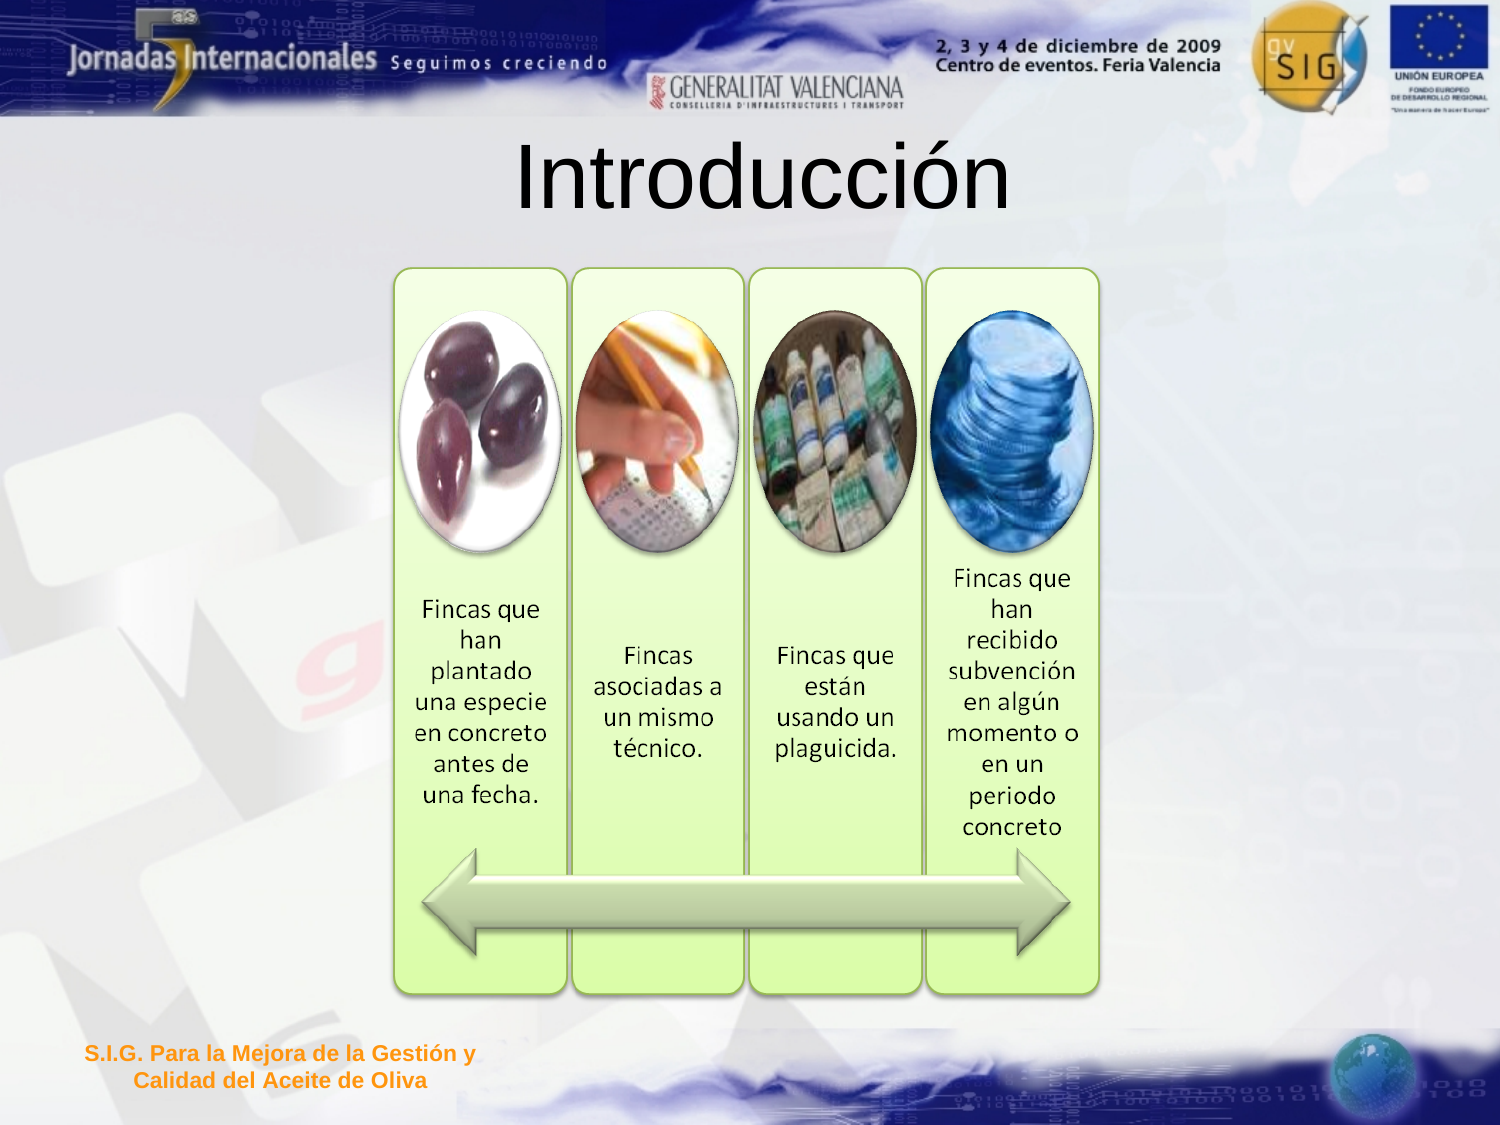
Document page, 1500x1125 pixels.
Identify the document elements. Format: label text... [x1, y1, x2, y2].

picture [0, 0, 1500, 1125]
title S.I.G. Para la Mejora de la Gestión y Calidad del Aceite de Oliva [59, 1003, 502, 1125]
title Introducción [88, 78, 1439, 266]
